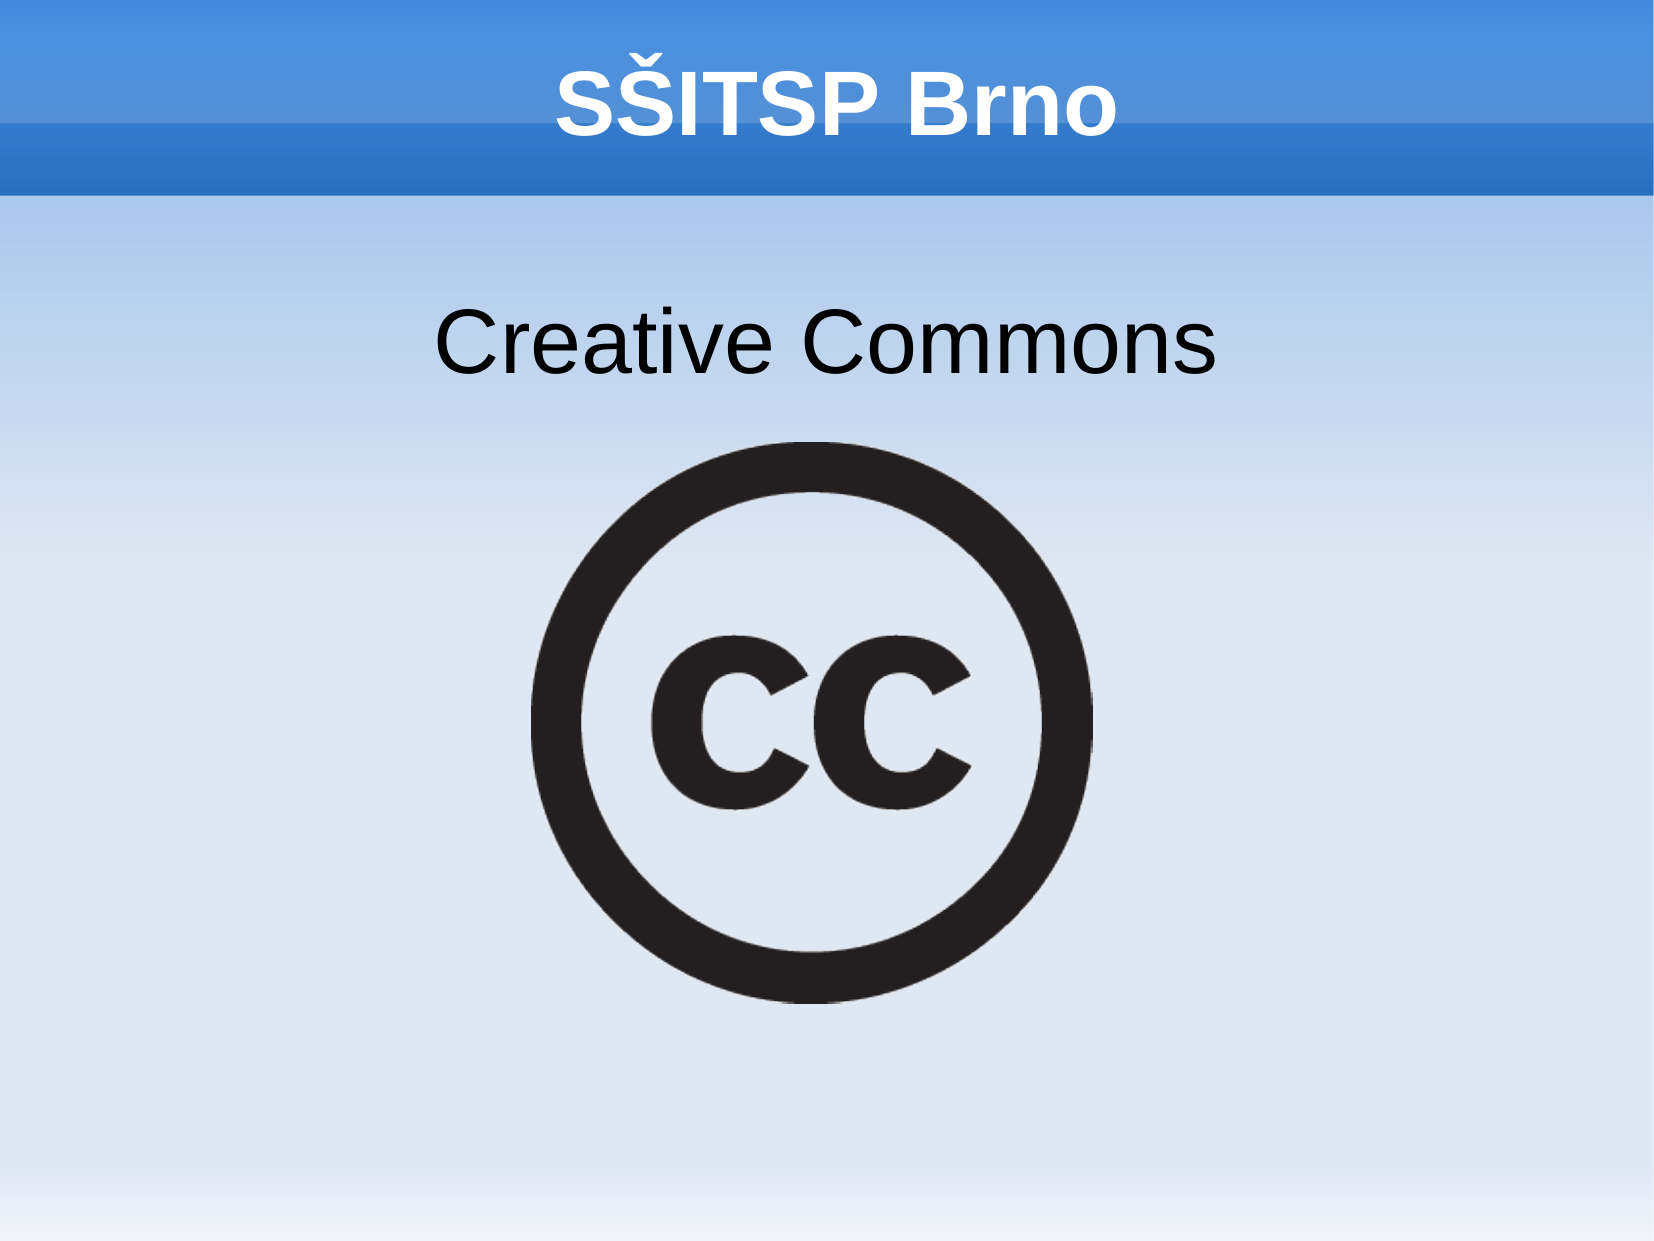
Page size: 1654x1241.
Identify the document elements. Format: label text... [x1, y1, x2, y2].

title SŠITSP Brno [76, 7, 1565, 200]
list Creative Commons [82, 290, 1571, 1094]
picture [0, 0, 1654, 1241]
